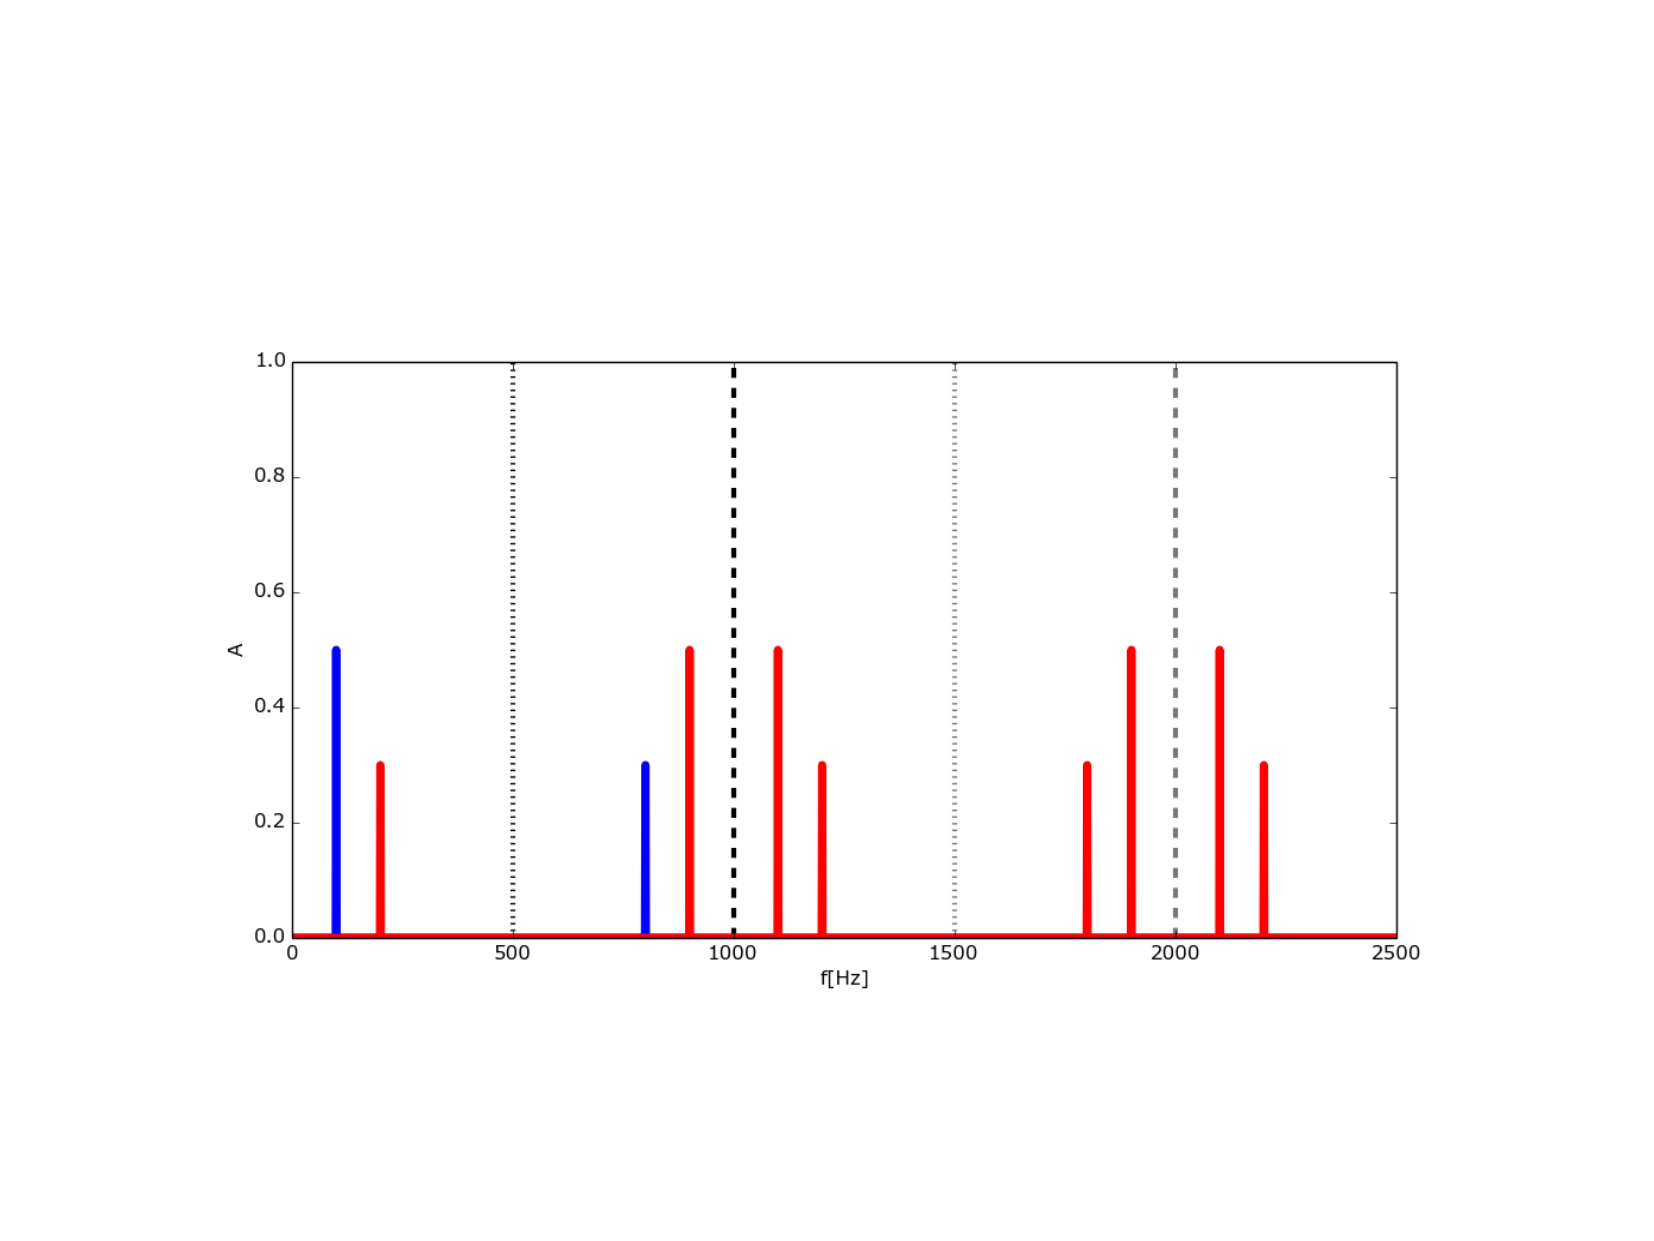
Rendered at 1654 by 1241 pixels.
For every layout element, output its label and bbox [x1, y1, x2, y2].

picture [114, 290, 1539, 1010]
